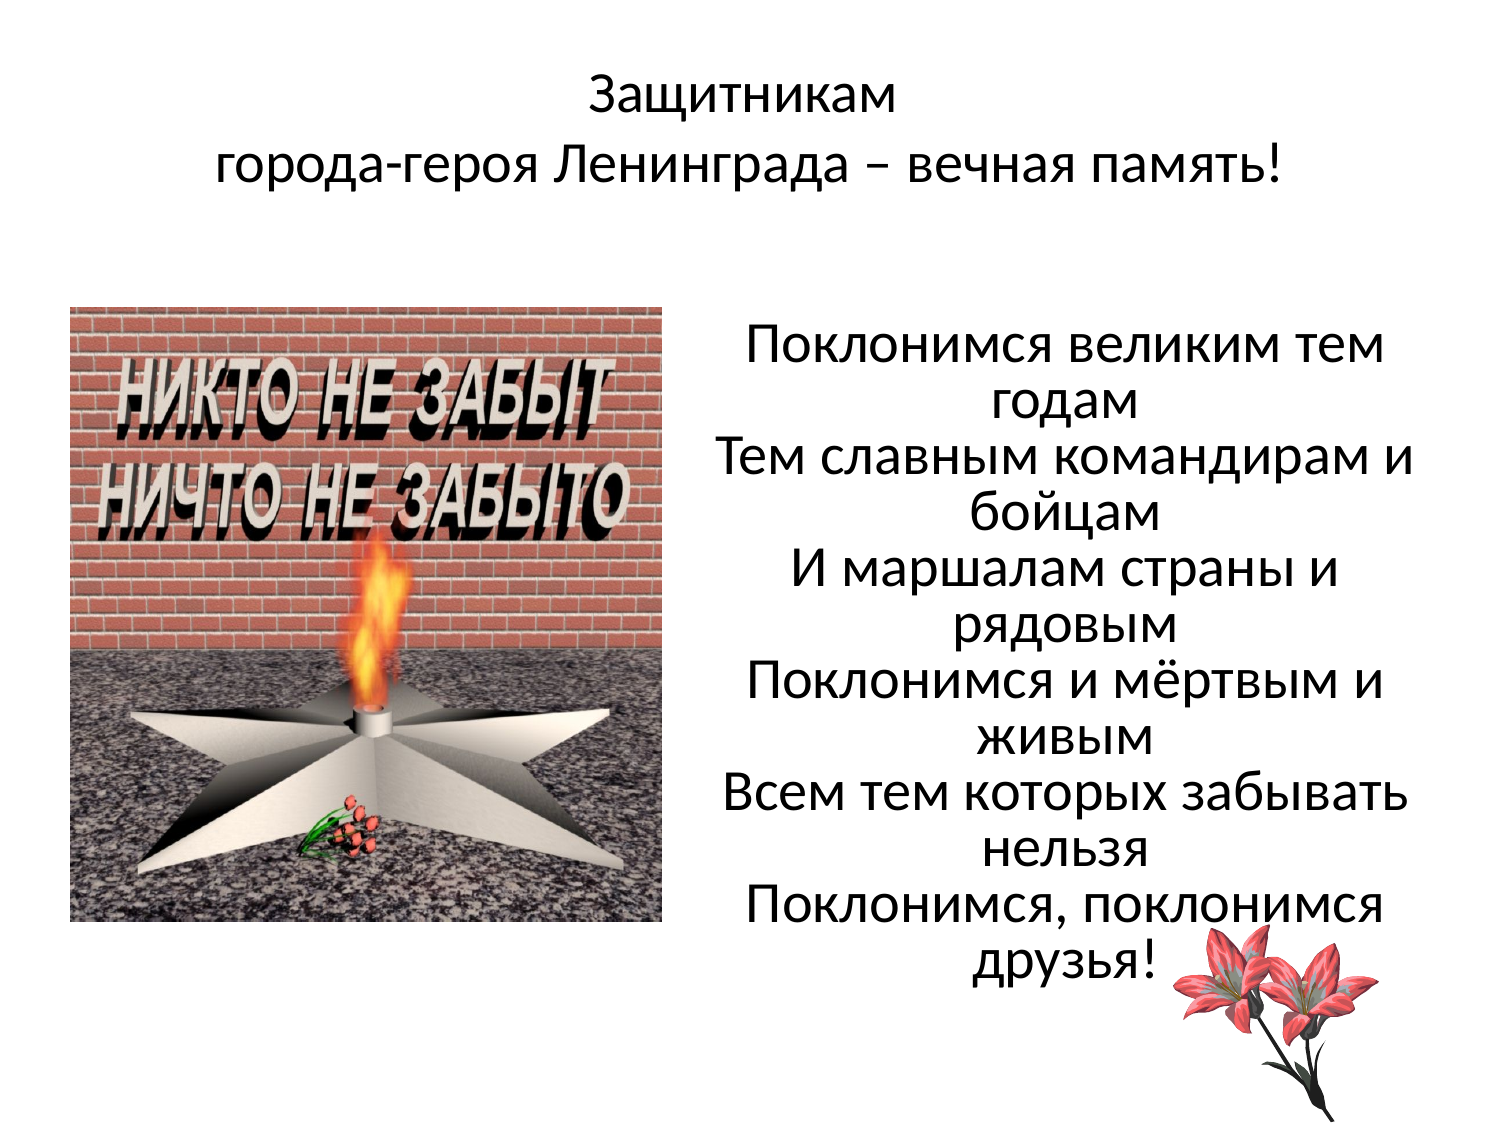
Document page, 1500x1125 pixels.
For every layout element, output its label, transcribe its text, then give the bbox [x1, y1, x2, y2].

picture [70, 307, 662, 922]
subtitle Поклонимся великим тем годам Тем славным командирам и бойцам И маршалам страны и рядовым Поклонимся и мёртвым и живым Всем тем которых забывать нельзя Поклонимся, поклонимся друзья! [673, 56, 1459, 626]
picture [1157, 882, 1418, 1125]
title Защитникам города-героя Ленинграда – вечная память! [112, 46, 1388, 399]
